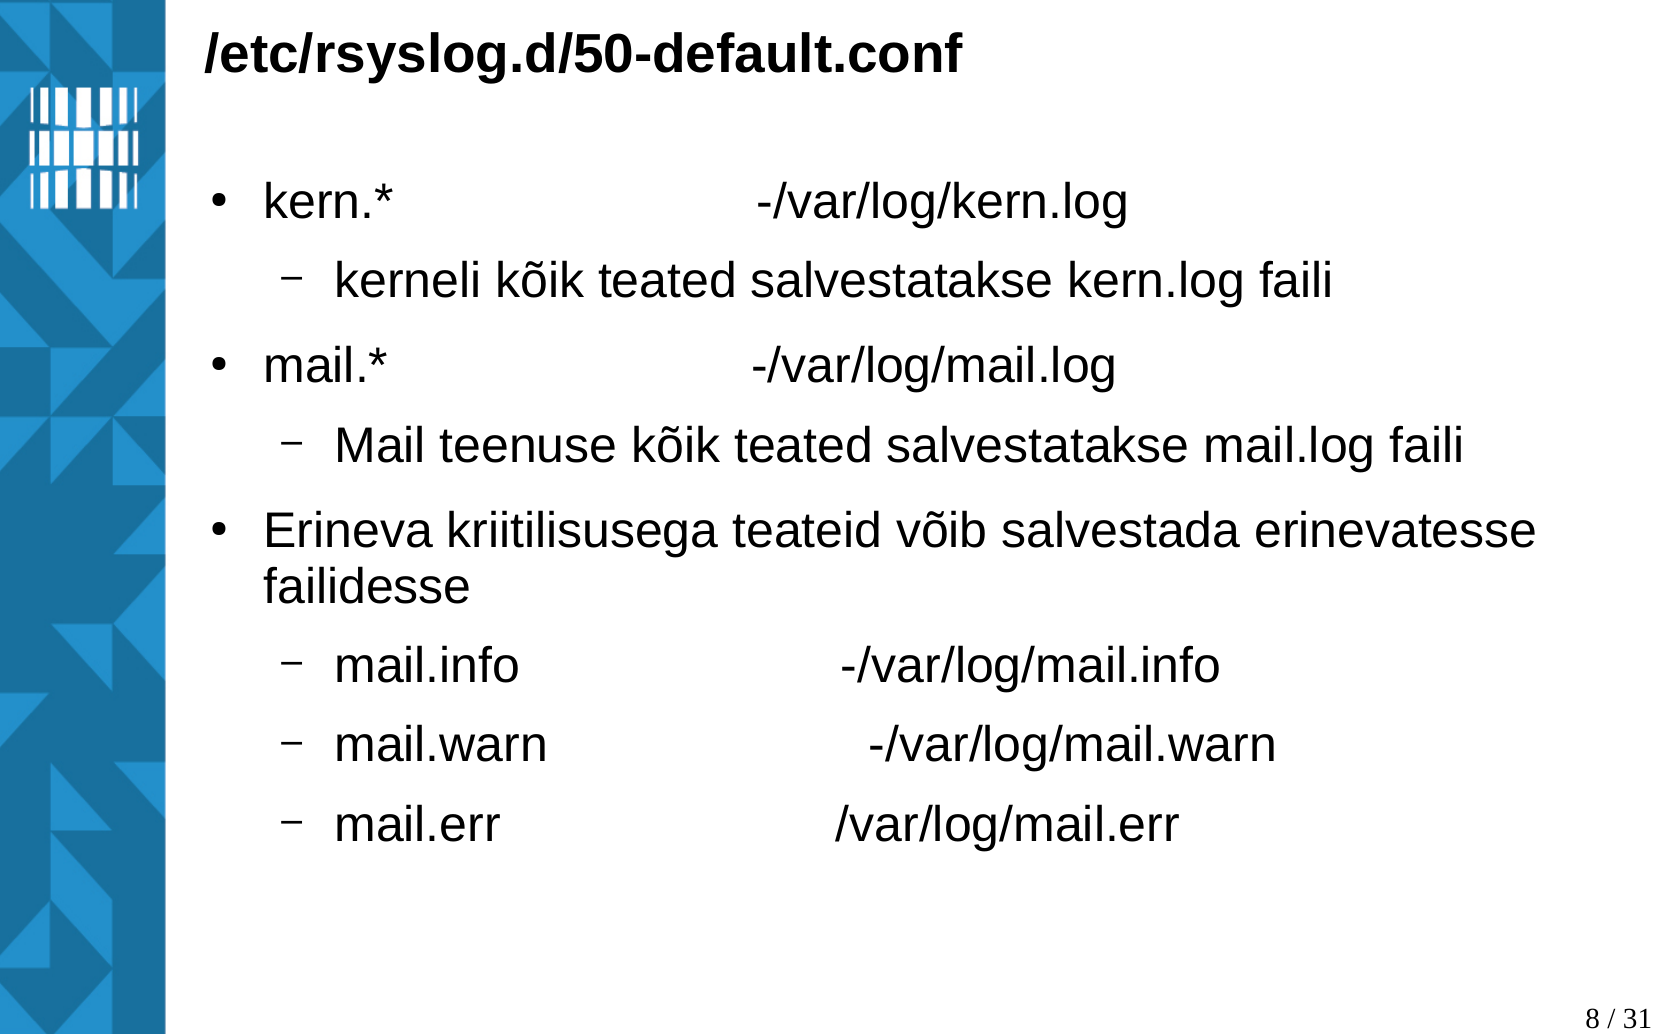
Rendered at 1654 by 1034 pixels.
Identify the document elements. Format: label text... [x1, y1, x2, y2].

title /etc/rsyslog.d/50-default.conf [204, 11, 1548, 95]
list kern.* -/var/log/kern.log kerneli kõik teated salvestatakse kern.log faili mail.* -/var/log/mail.log Mail teenuse kõik teated salvestatakse mail.log faili Erineva kriitilisusega teateid võib salvestada erinevatesse failidesse mail.info -/var/log/mail.info mail.warn -/var/log/mail.warn mail.err /var/log/mail.err [192, 172, 1648, 916]
